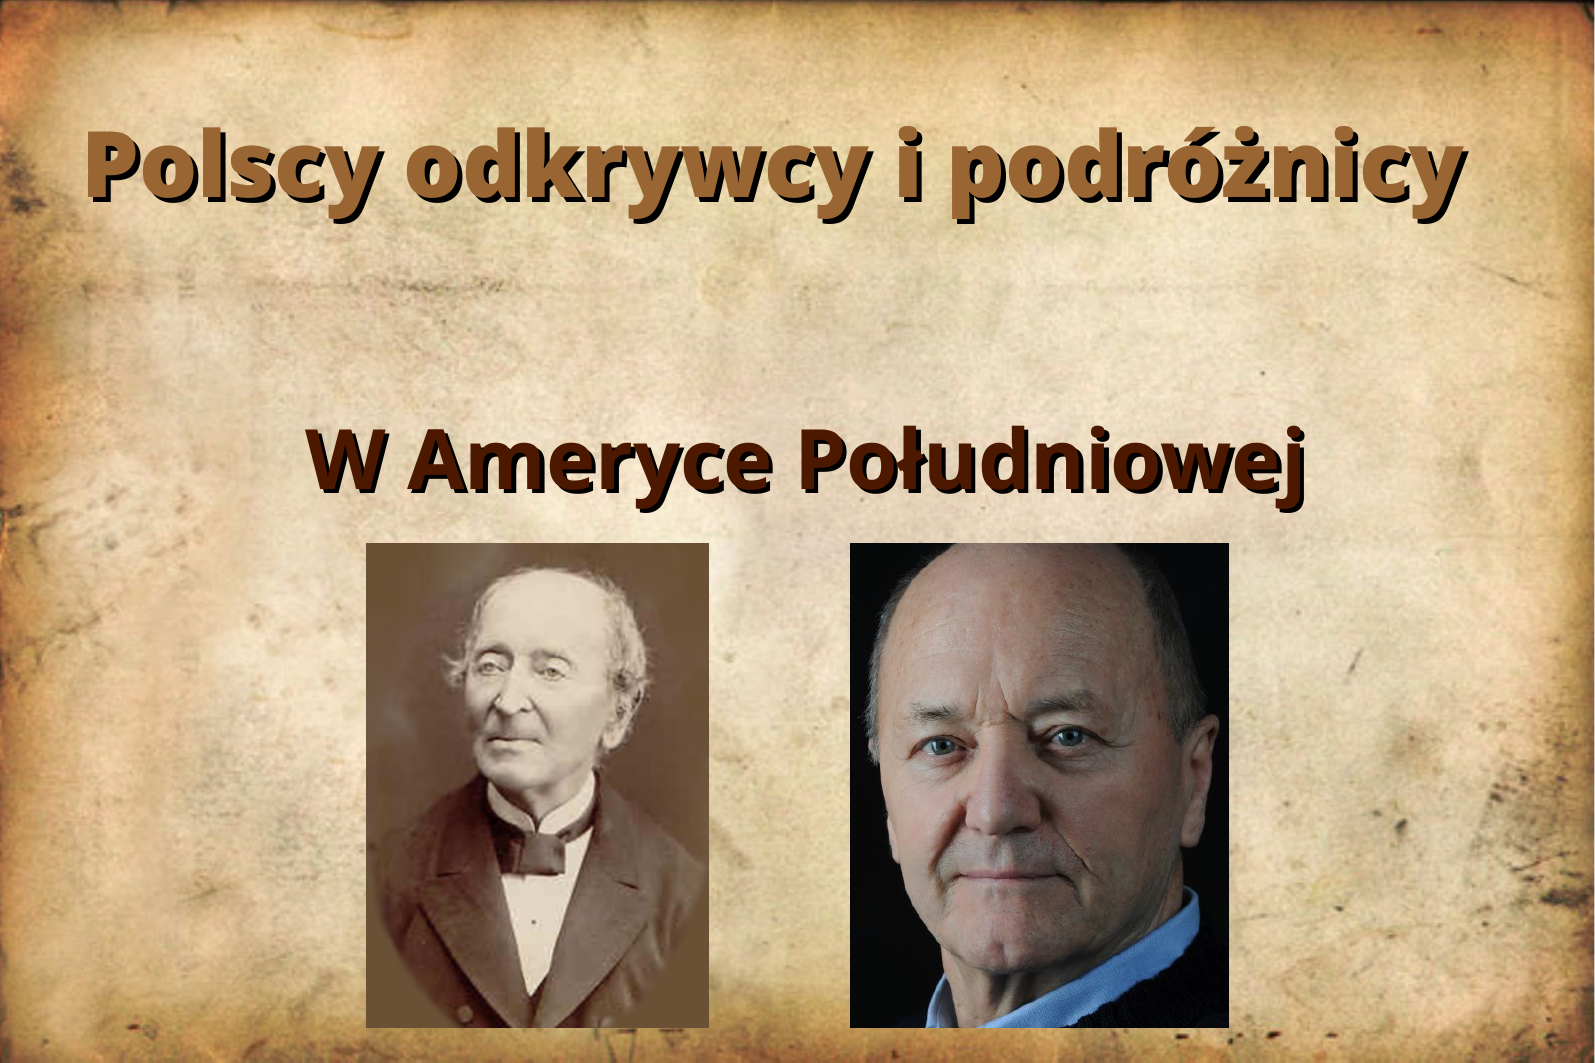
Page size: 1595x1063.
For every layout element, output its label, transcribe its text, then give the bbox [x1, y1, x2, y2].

subtitle W Ameryce Południowej [88, 106, 1524, 808]
picture [0, 0, 1595, 1063]
title Polscy odkrywcy i podróżnicy [65, 73, 1501, 251]
